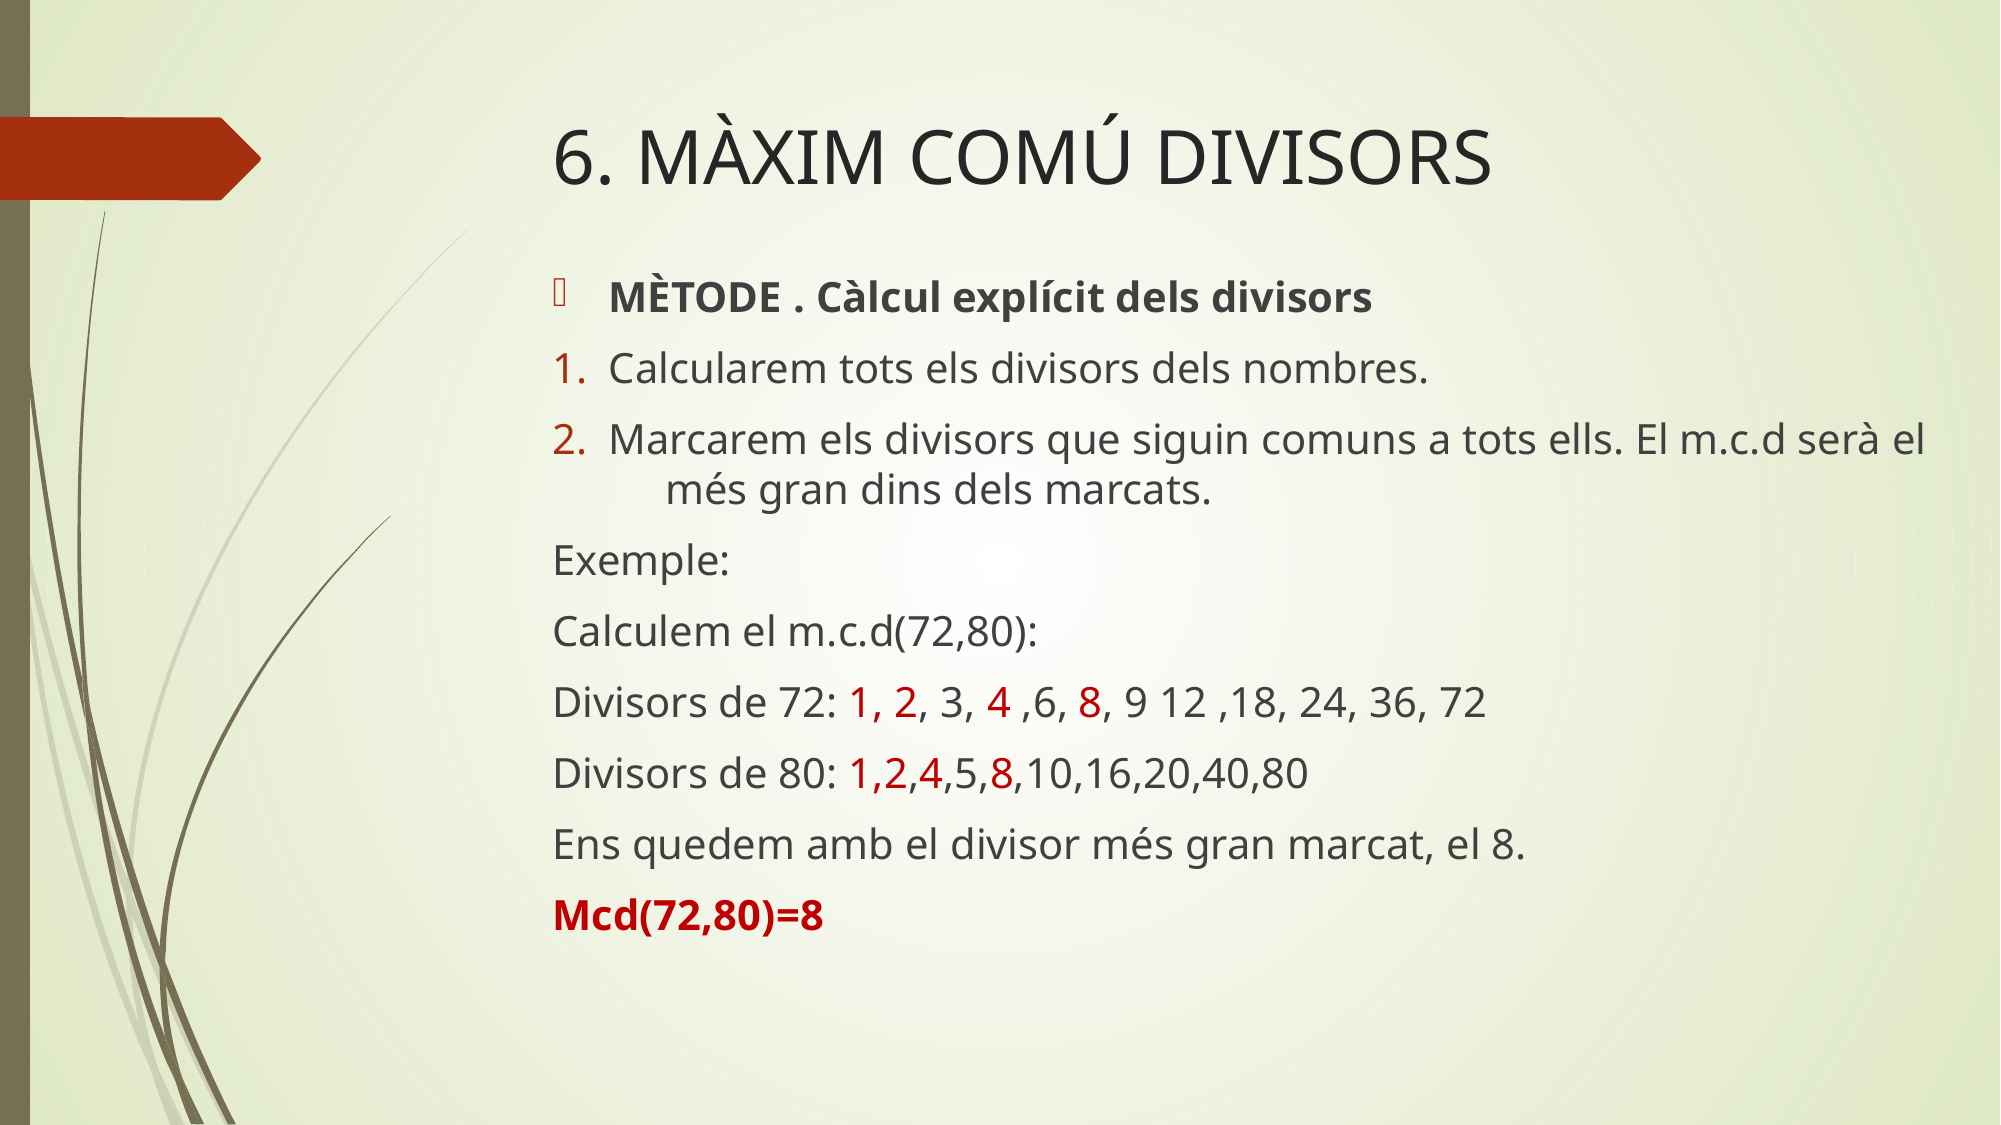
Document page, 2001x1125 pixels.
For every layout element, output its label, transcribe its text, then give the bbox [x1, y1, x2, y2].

list MÈTODE . Càlcul explícit dels divisors Calcularem tots els divisors dels nombres. Marcarem els divisors que siguin comuns a tots ells. El m.c.d serà el més gran dins dels marcats. Exemple: Calculem el m.c.d(72,80): Divisors de 72: 1, 2, 3, 4 ,6, 8, 9 12 ,18, 24, 36, 72 Divisors de 80: 1,2,4,5,8,10,16,20,40,80 Ens quedem amb el divisor més gran marcat, el 8. Mcd(72,80)=8 [537, 263, 2000, 970]
title 6. MÀXIM COMÚ DIVISORS [537, 102, 2000, 263]
